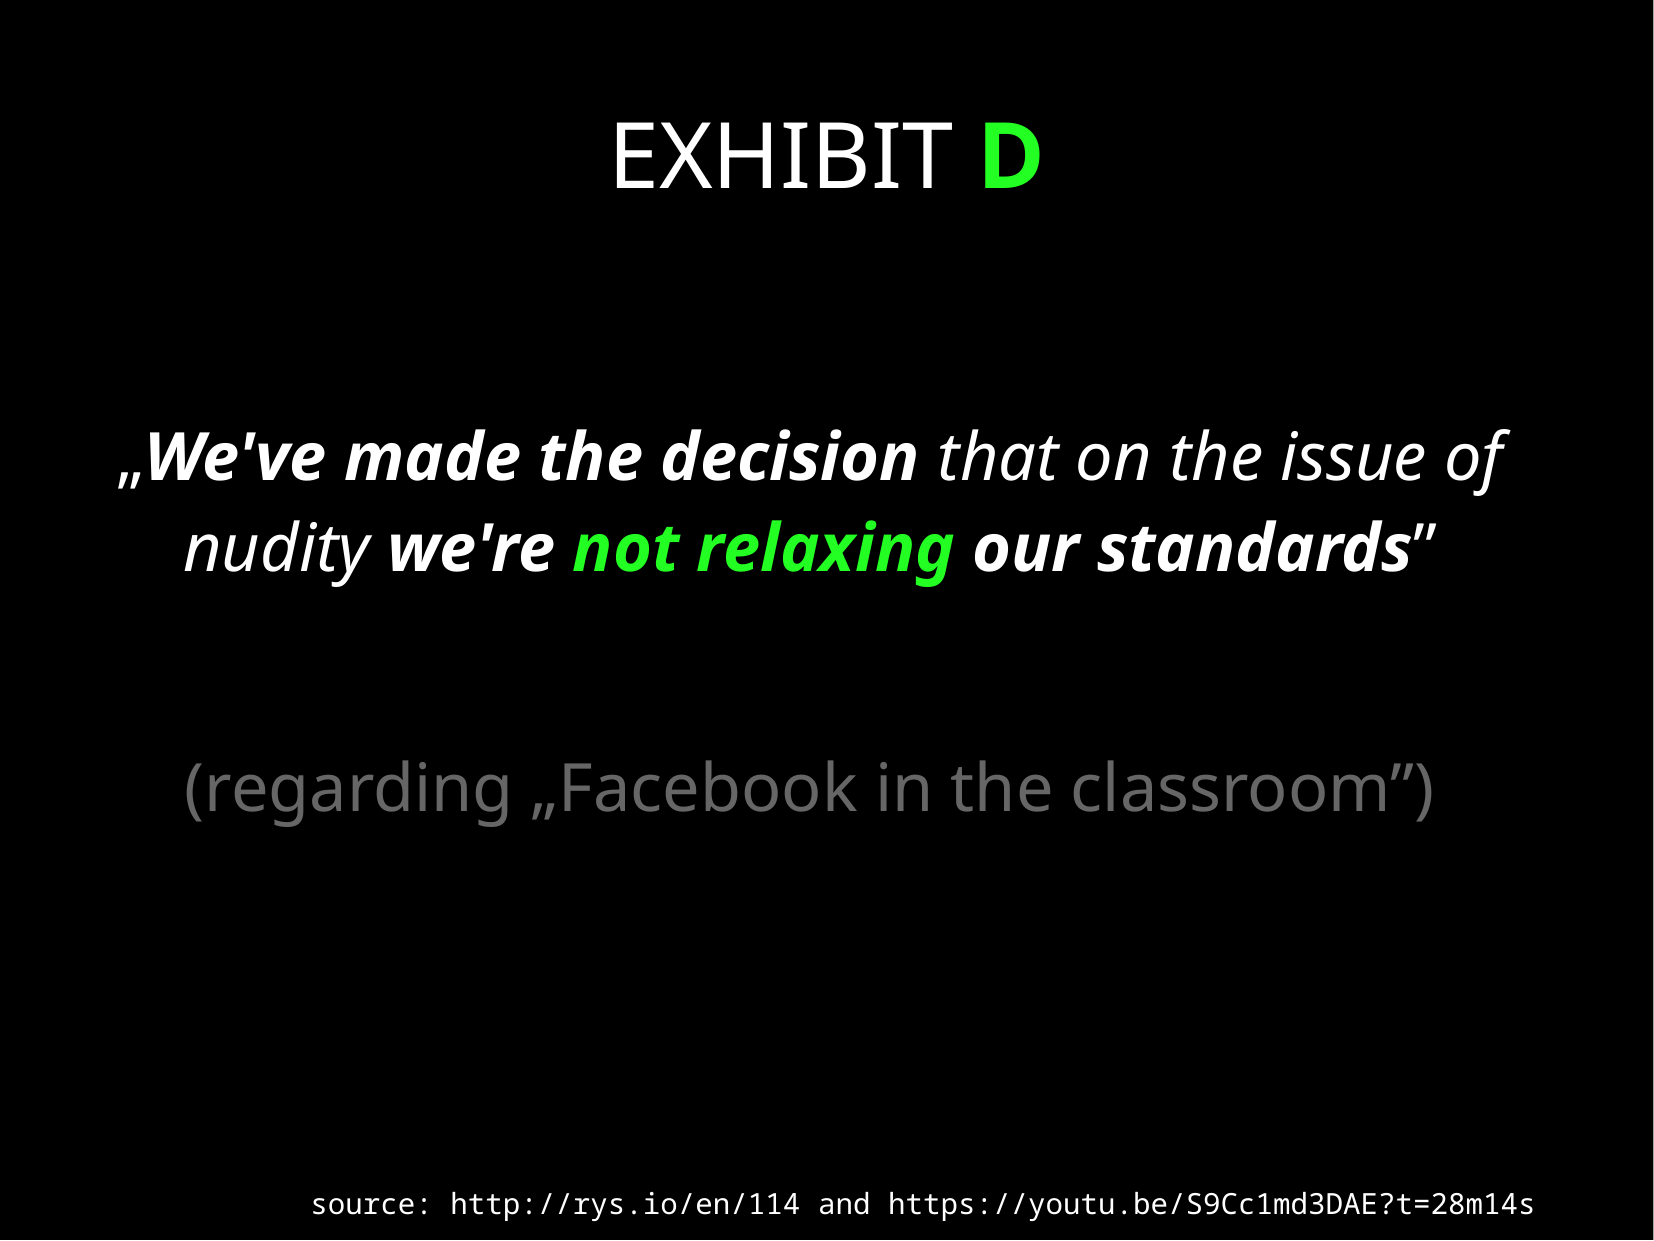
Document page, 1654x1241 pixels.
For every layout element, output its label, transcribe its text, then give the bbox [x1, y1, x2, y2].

text_box source: http://rys.io/en/114 and https://youtu.be/S9Cc1md3DAE?t=28m14s [295, 1175, 1358, 1221]
list „We've made the decision that on the issue of nudity we're not relaxing our standards” (regarding „Facebook in the classroom”) [82, 311, 1538, 929]
title EXHIBIT D [82, 49, 1571, 257]
